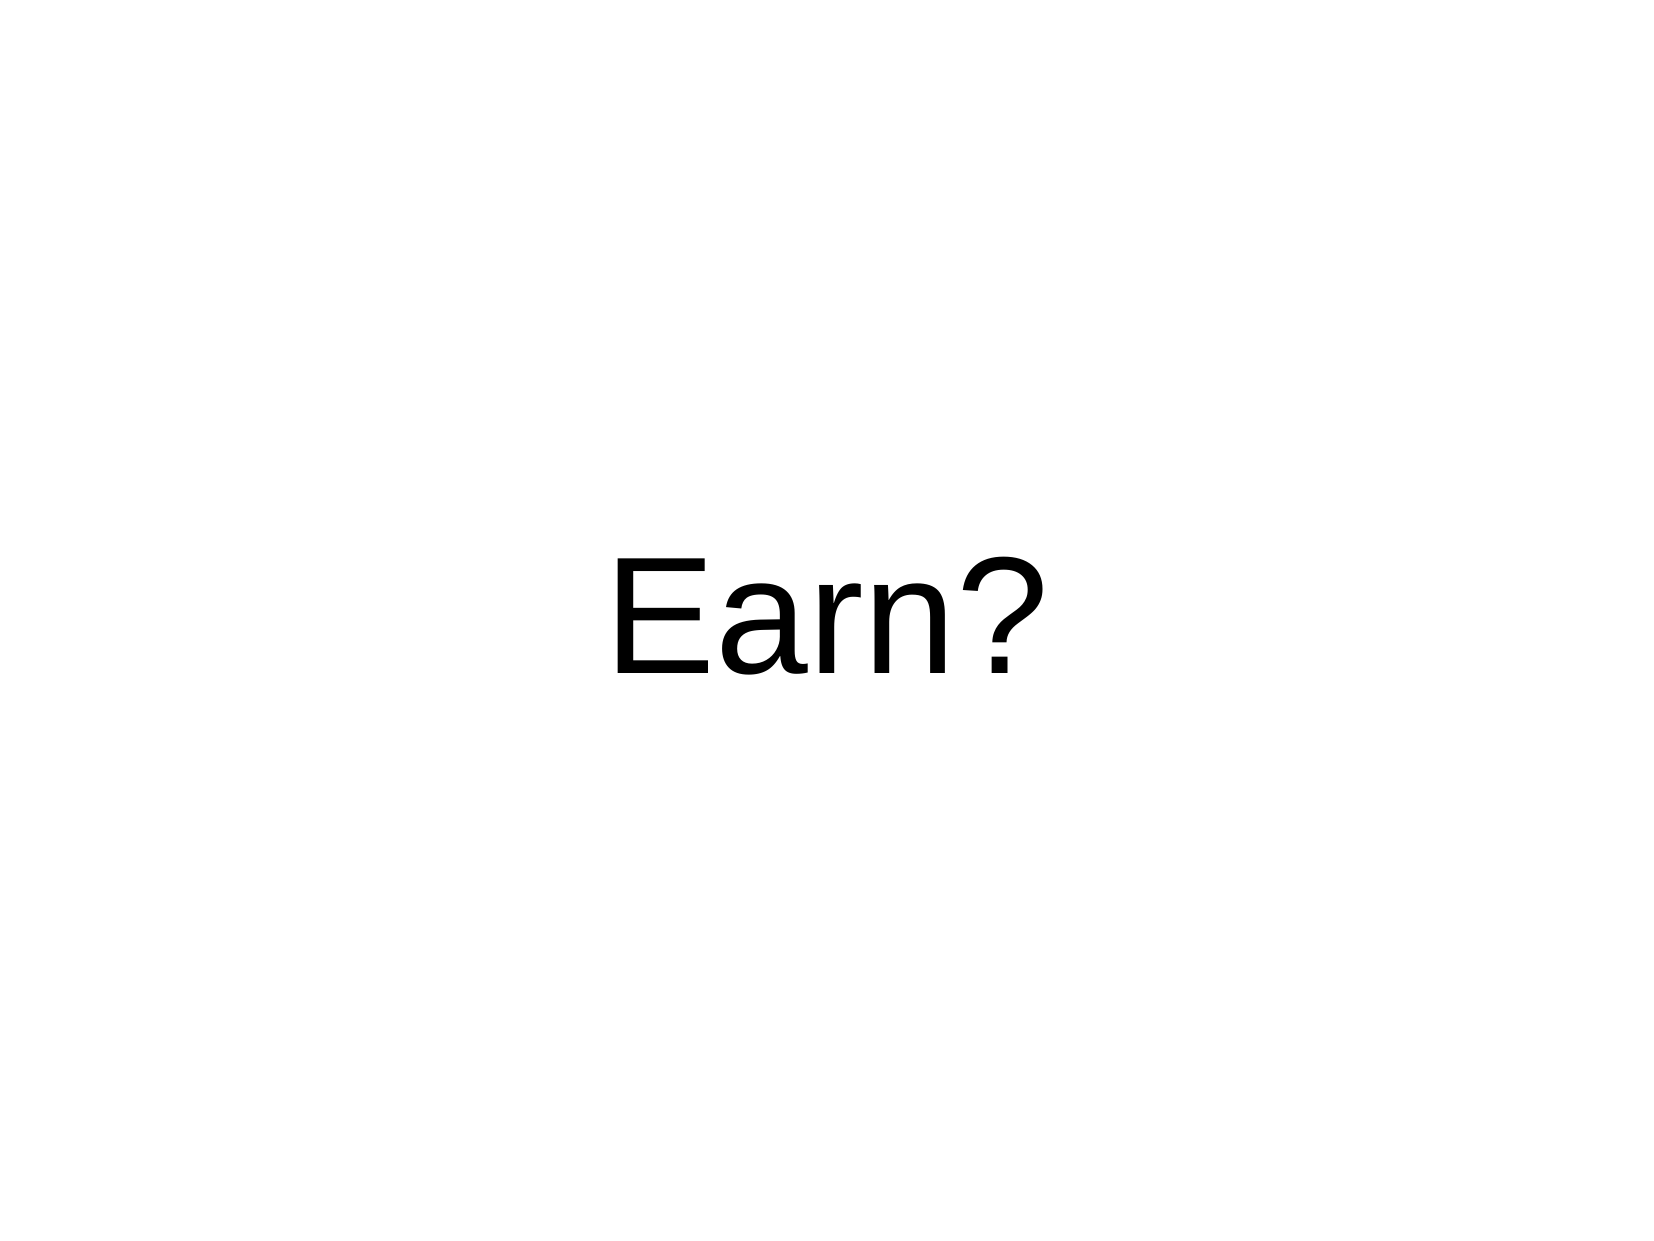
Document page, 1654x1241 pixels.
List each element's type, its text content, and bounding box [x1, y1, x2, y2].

title Earn? [82, 49, 1571, 1182]
